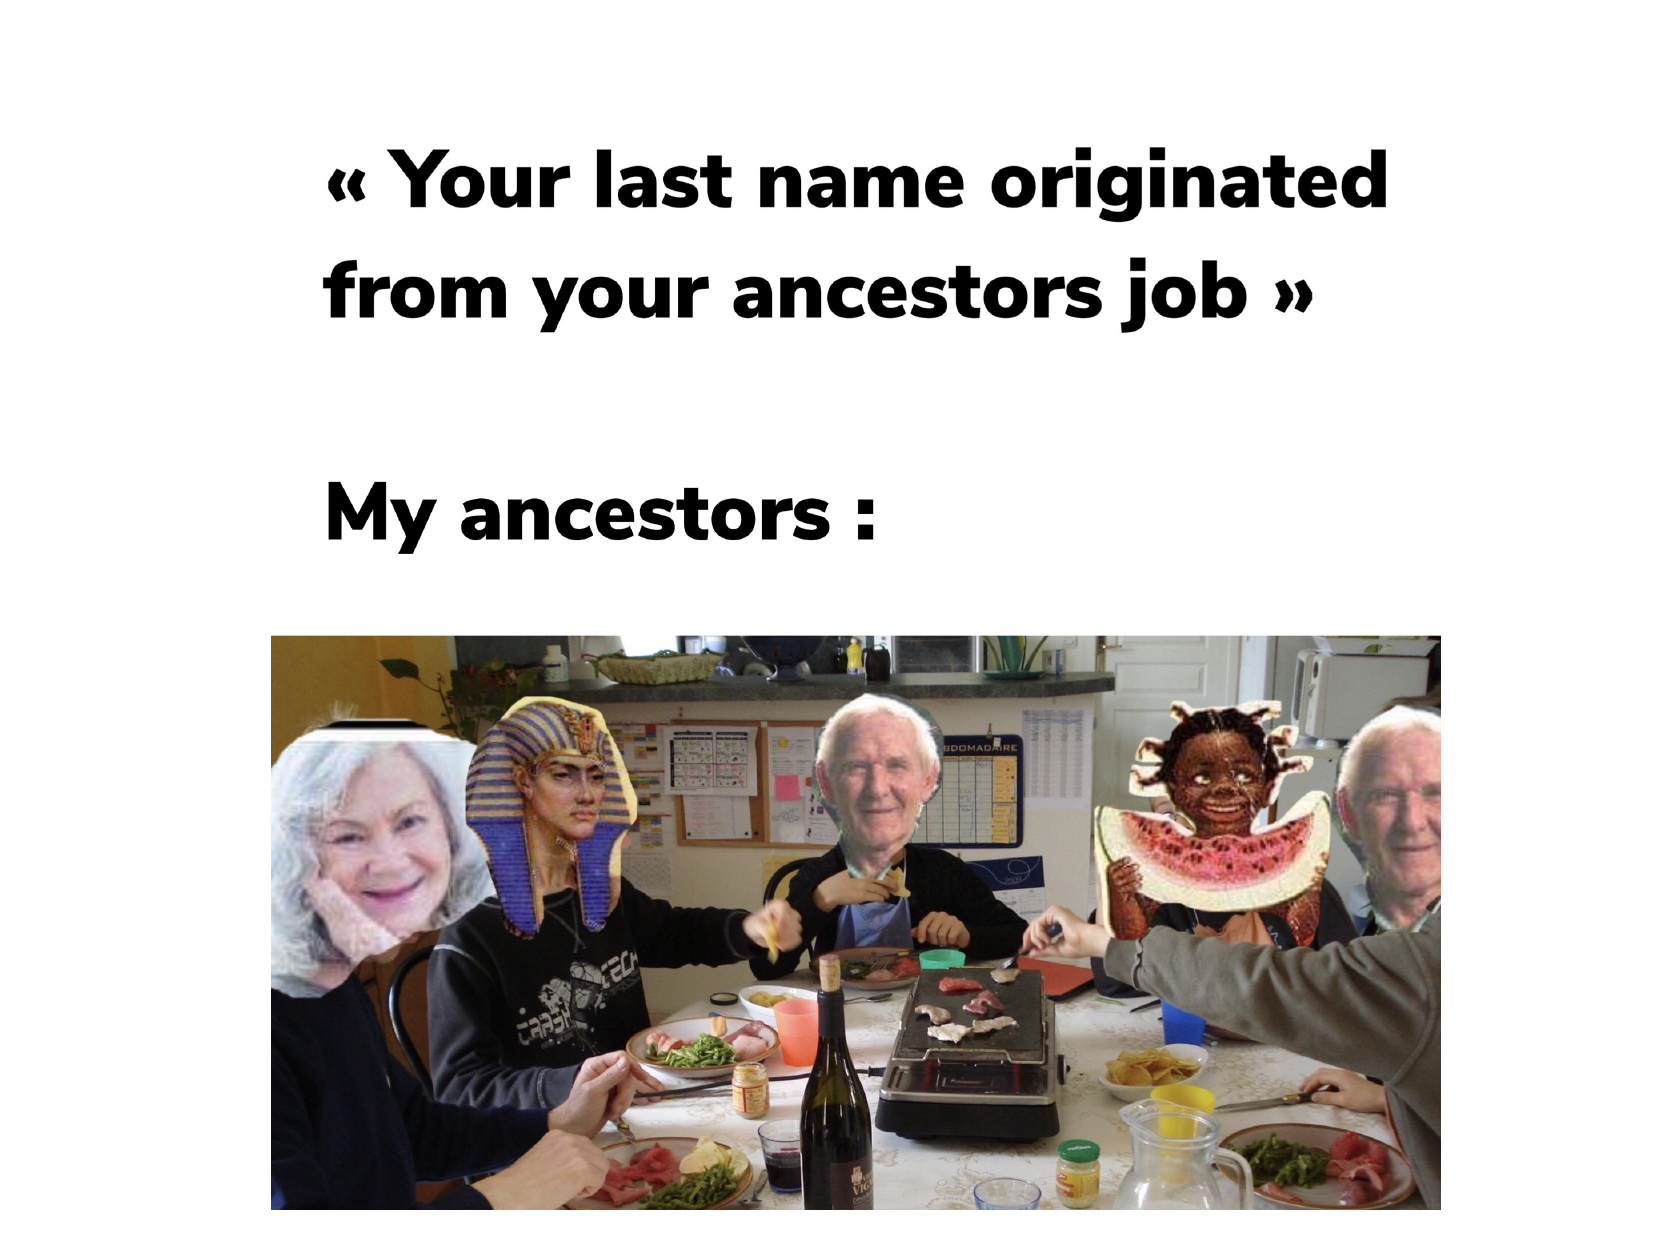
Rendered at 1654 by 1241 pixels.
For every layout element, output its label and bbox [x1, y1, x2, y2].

picture [271, 38, 1441, 1210]
